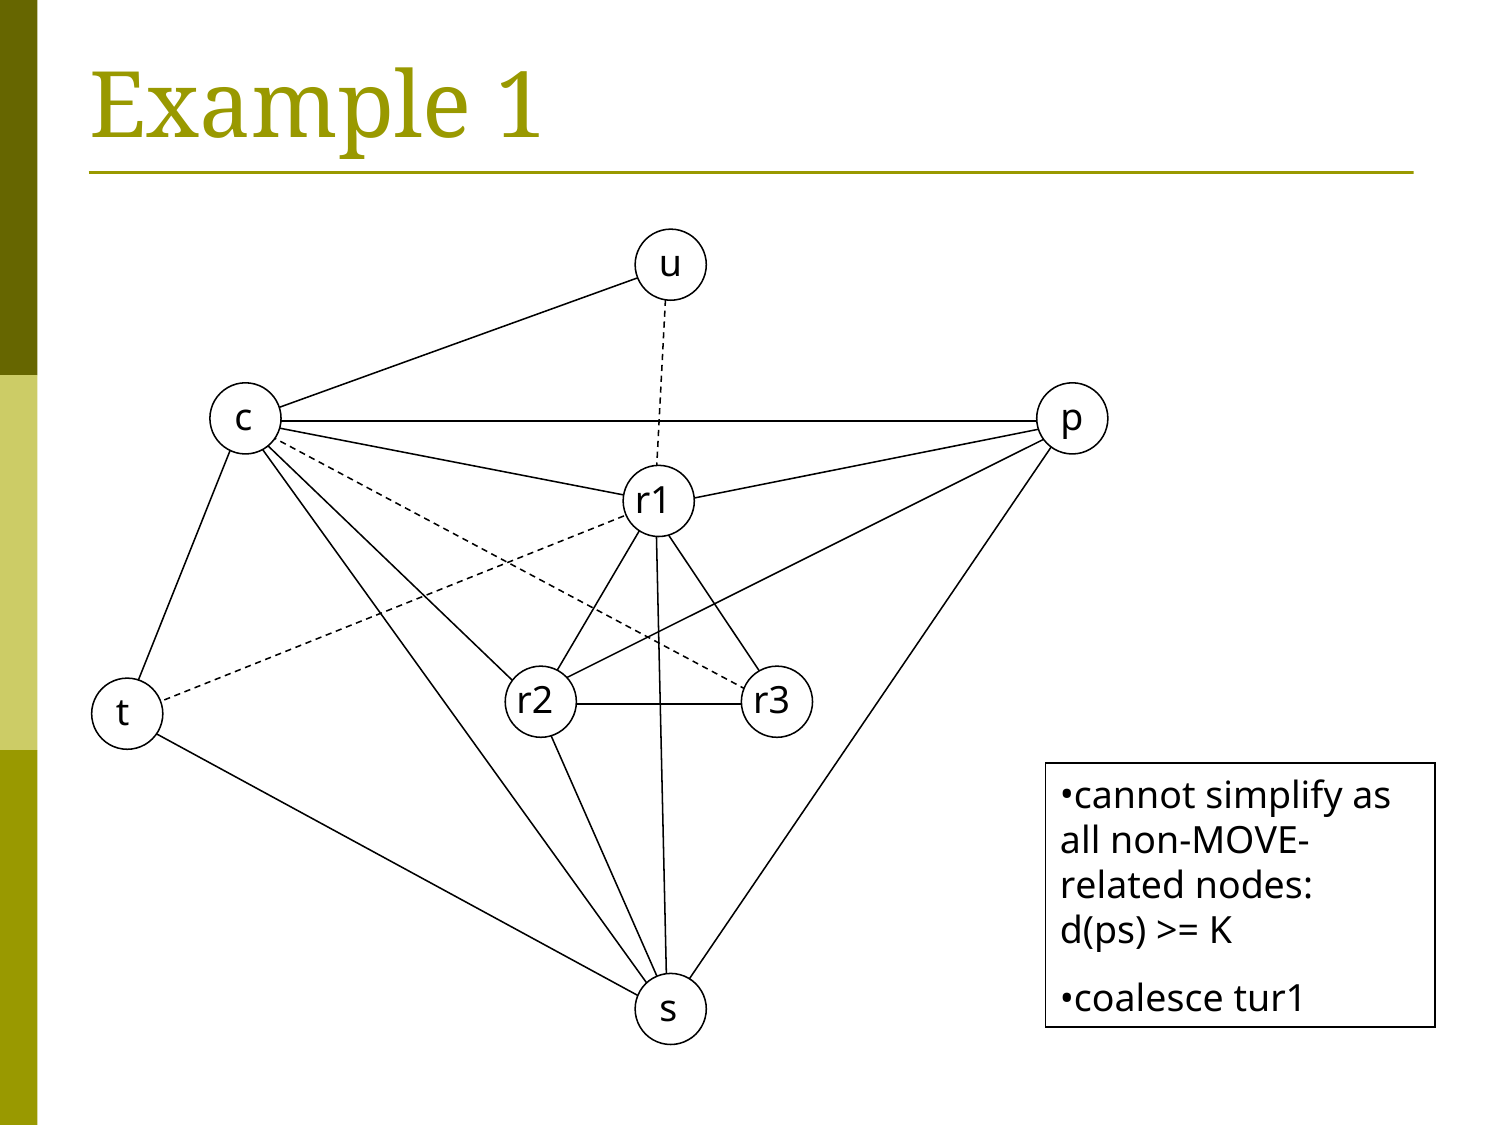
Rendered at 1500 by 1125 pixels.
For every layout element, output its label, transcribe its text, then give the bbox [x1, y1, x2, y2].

text_box p [1045, 385, 1099, 446]
text_box [755, 730, 799, 738]
text_box r2 [501, 668, 584, 730]
text_box [698, 241, 707, 288]
text_box [636, 529, 681, 537]
text_box [648, 981, 707, 1045]
text_box c [219, 385, 268, 446]
text_box [209, 394, 219, 443]
text_box r3 [738, 668, 821, 730]
text_box t [101, 680, 145, 742]
text_box [649, 293, 693, 301]
text_box [635, 241, 644, 289]
text_box [1049, 446, 1095, 454]
text_box [635, 985, 644, 1033]
text_box u [644, 231, 698, 293]
text_box [519, 730, 563, 738]
text_box [1036, 395, 1045, 442]
text_box [91, 689, 101, 738]
title Example 1 [75, 45, 1426, 173]
text_box [1099, 395, 1108, 442]
text_box [223, 390, 282, 454]
text_box s [644, 976, 693, 1037]
text_box r1 [620, 467, 702, 529]
text_box [105, 682, 163, 750]
text_box cannot simplify as all non-MOVE-related nodes: d(ps) >= K coalesce tur1 [1045, 763, 1435, 1028]
